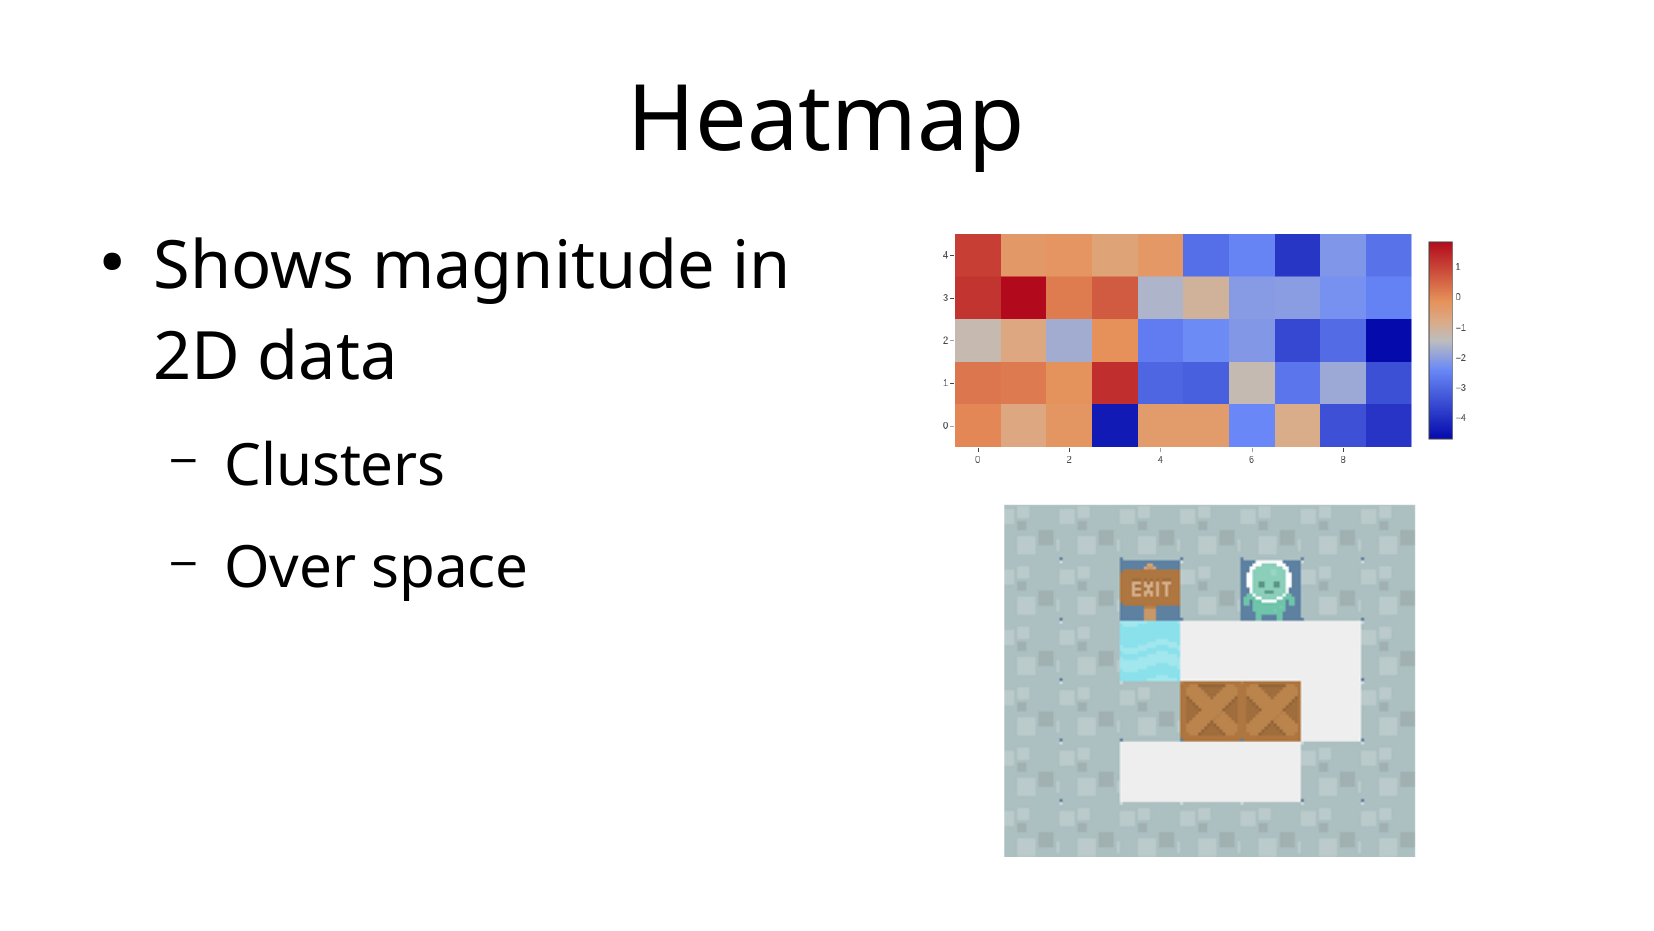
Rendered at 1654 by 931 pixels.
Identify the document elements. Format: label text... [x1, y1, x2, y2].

list Shows magnitude in 2D data Clusters Over space [82, 217, 809, 758]
picture [1003, 501, 1418, 857]
picture [931, 217, 1486, 475]
title Heatmap [82, 37, 1571, 193]
